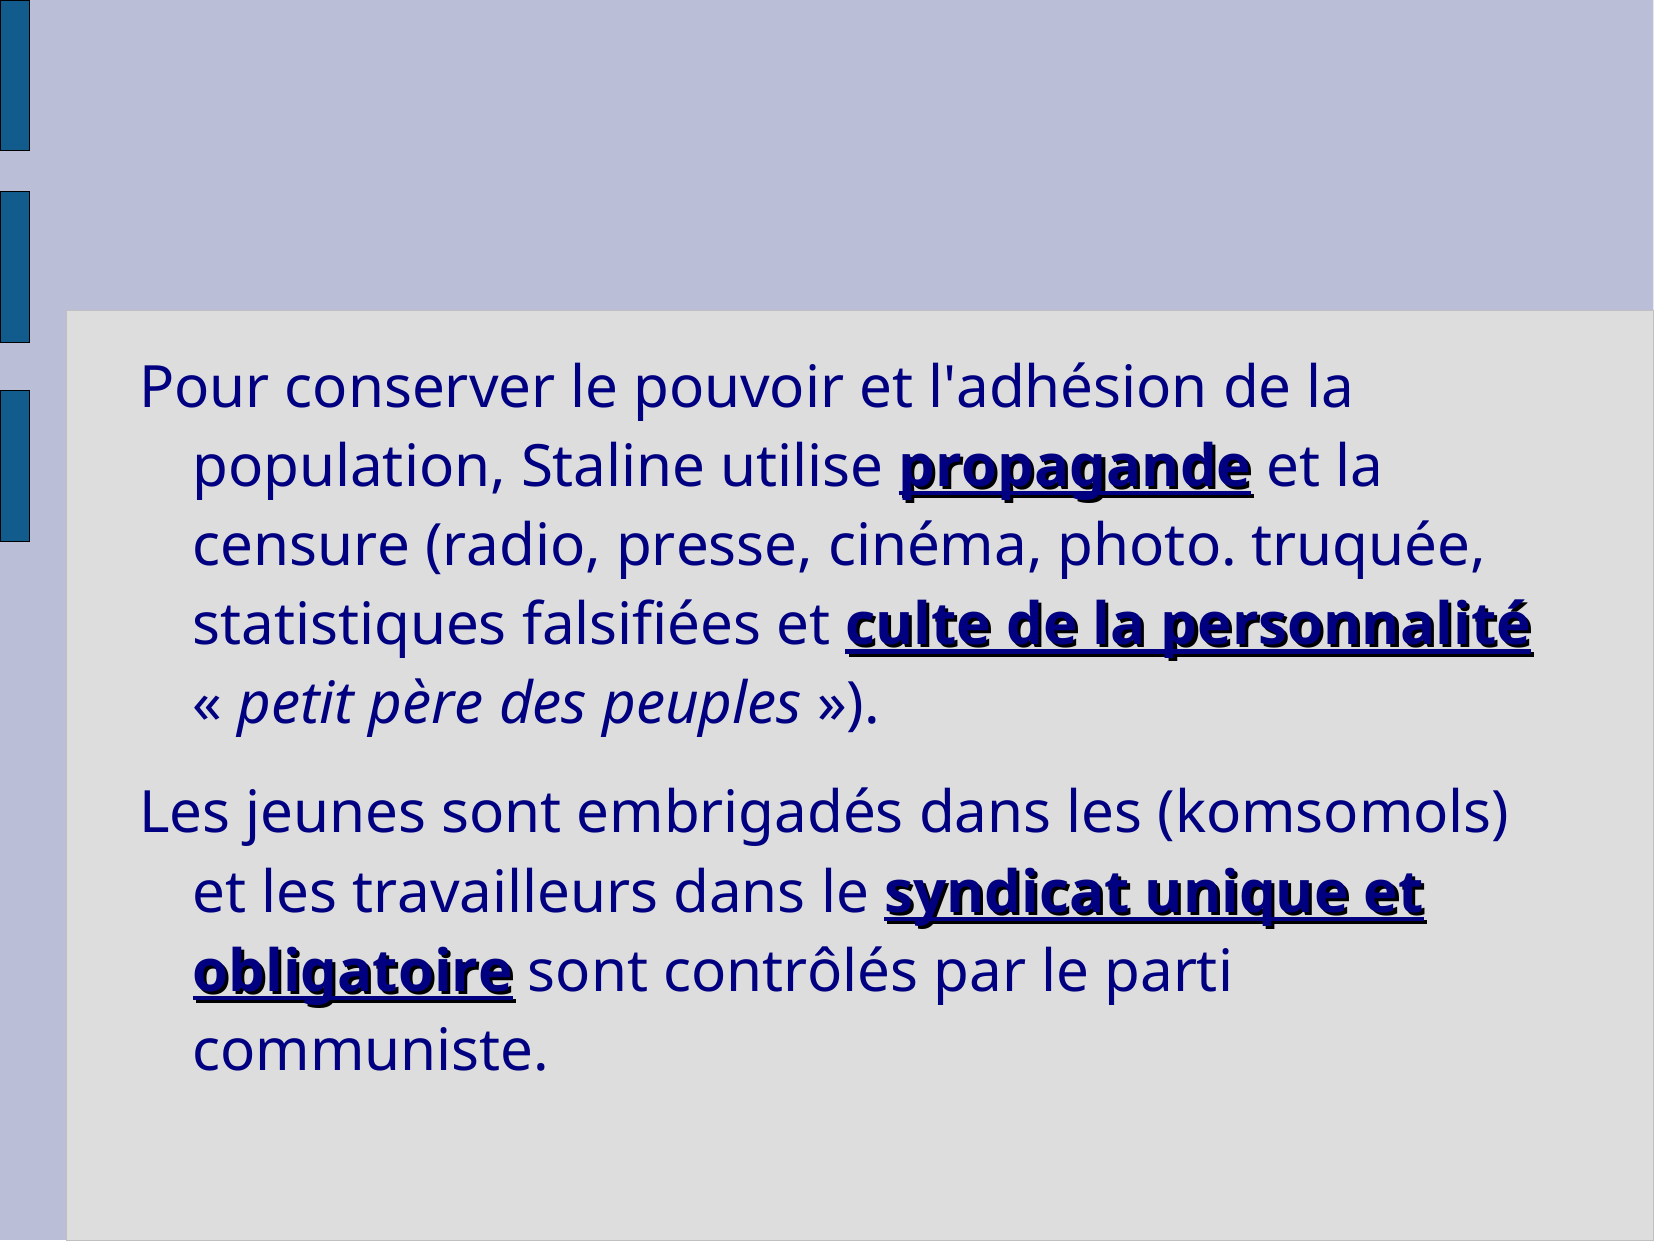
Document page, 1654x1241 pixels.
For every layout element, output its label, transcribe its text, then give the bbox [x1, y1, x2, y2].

list Pour conserver le pouvoir et l'adhésion de la population, Staline utilise propagande et la censure (radio, presse, cinéma, photo. truquée, statistiques falsifiées et culte de la personnalité « petit père des peuples »). Les jeunes sont embrigadés dans les (komsomols) et les travailleurs dans le syndicat unique et obligatoire sont contrôlés par le parti communiste. [121, 344, 1534, 1127]
